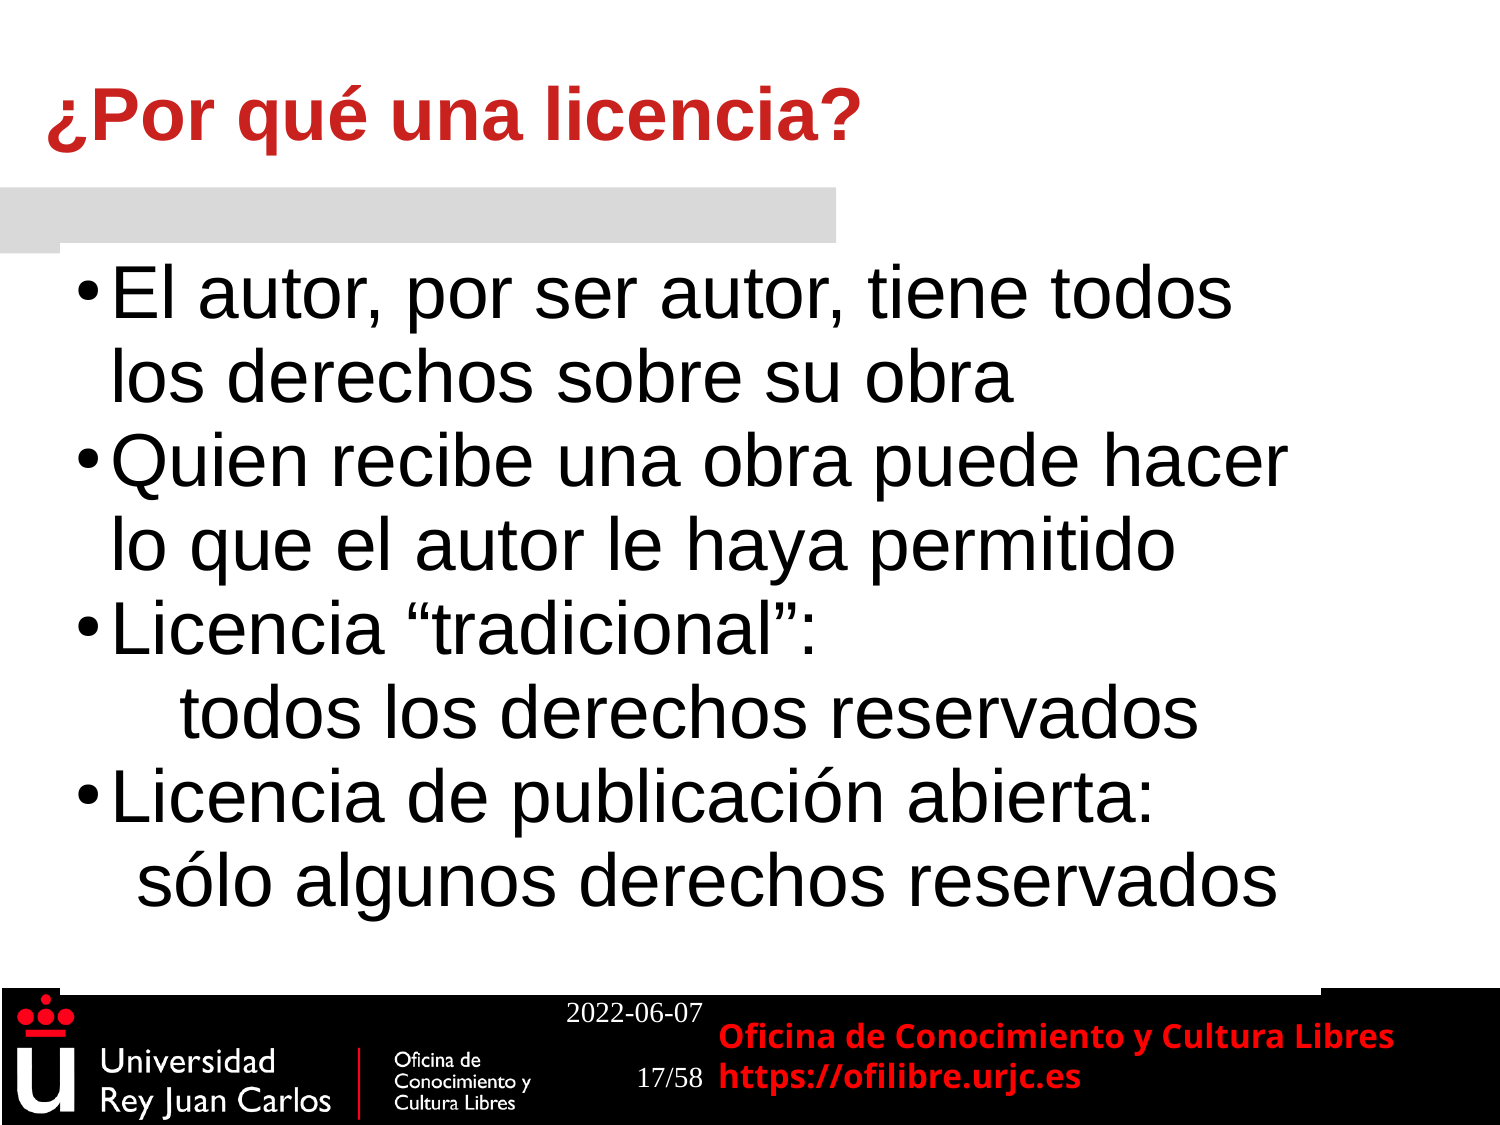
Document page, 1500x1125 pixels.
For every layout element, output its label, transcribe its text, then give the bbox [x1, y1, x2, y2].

picture [17, 994, 531, 1120]
text_box ¿Por qué una licencia? [30, 64, 1306, 248]
title [75, 7, 1425, 196]
text_box El autor, por ser autor, tiene todos los derechos sobre su obra Quien recibe una obra puede hacer lo que el autor le haya permitido Licencia “tradicional”: todos los derechos reservados Licencia de publicación abierta: sólo algunos derechos reservados [60, 243, 1321, 995]
